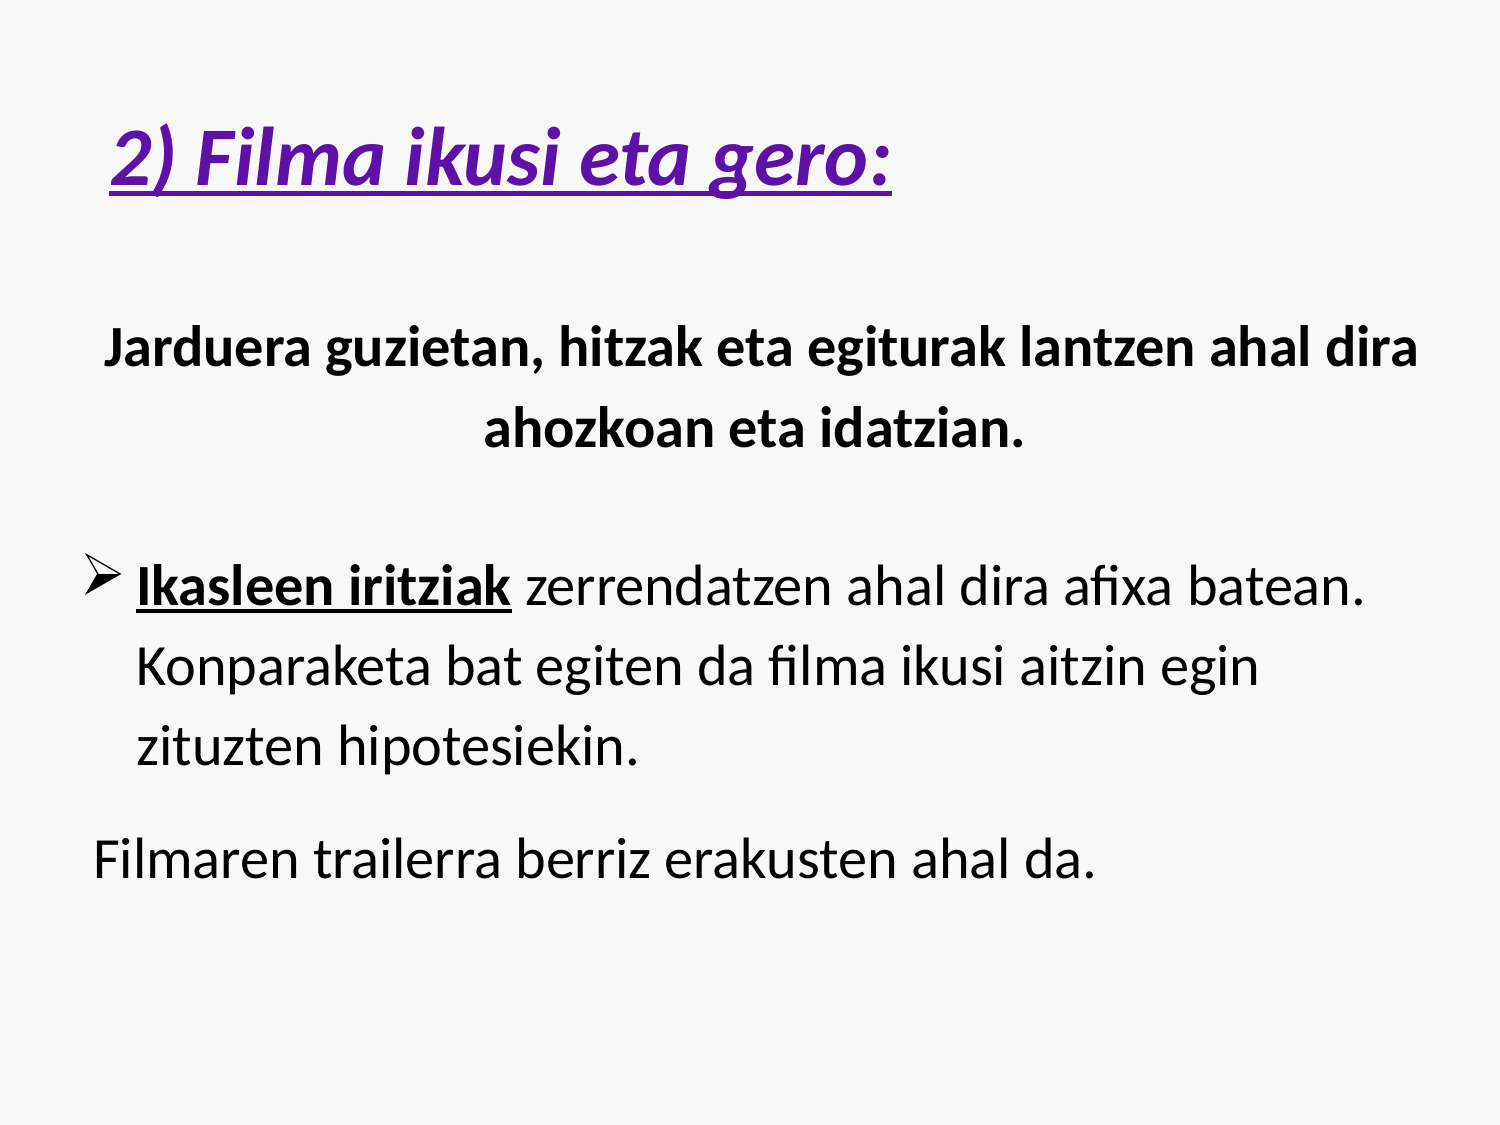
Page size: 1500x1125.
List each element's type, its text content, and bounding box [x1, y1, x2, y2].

subtitle Jarduera guzietan, hitzak eta egiturak lantzen ahal dira ahozkoan eta idatzian. Ikasleen iritziak zerrendatzen ahal dira afixa batean. Konparaketa bat egiten da filma ikusi aitzin egin zituzten hipotesiekin. Filmaren trailerra berriz erakusten ahal da. [64, 290, 1459, 1008]
text_box 2) Filma ikusi eta gero: [94, 94, 1406, 210]
